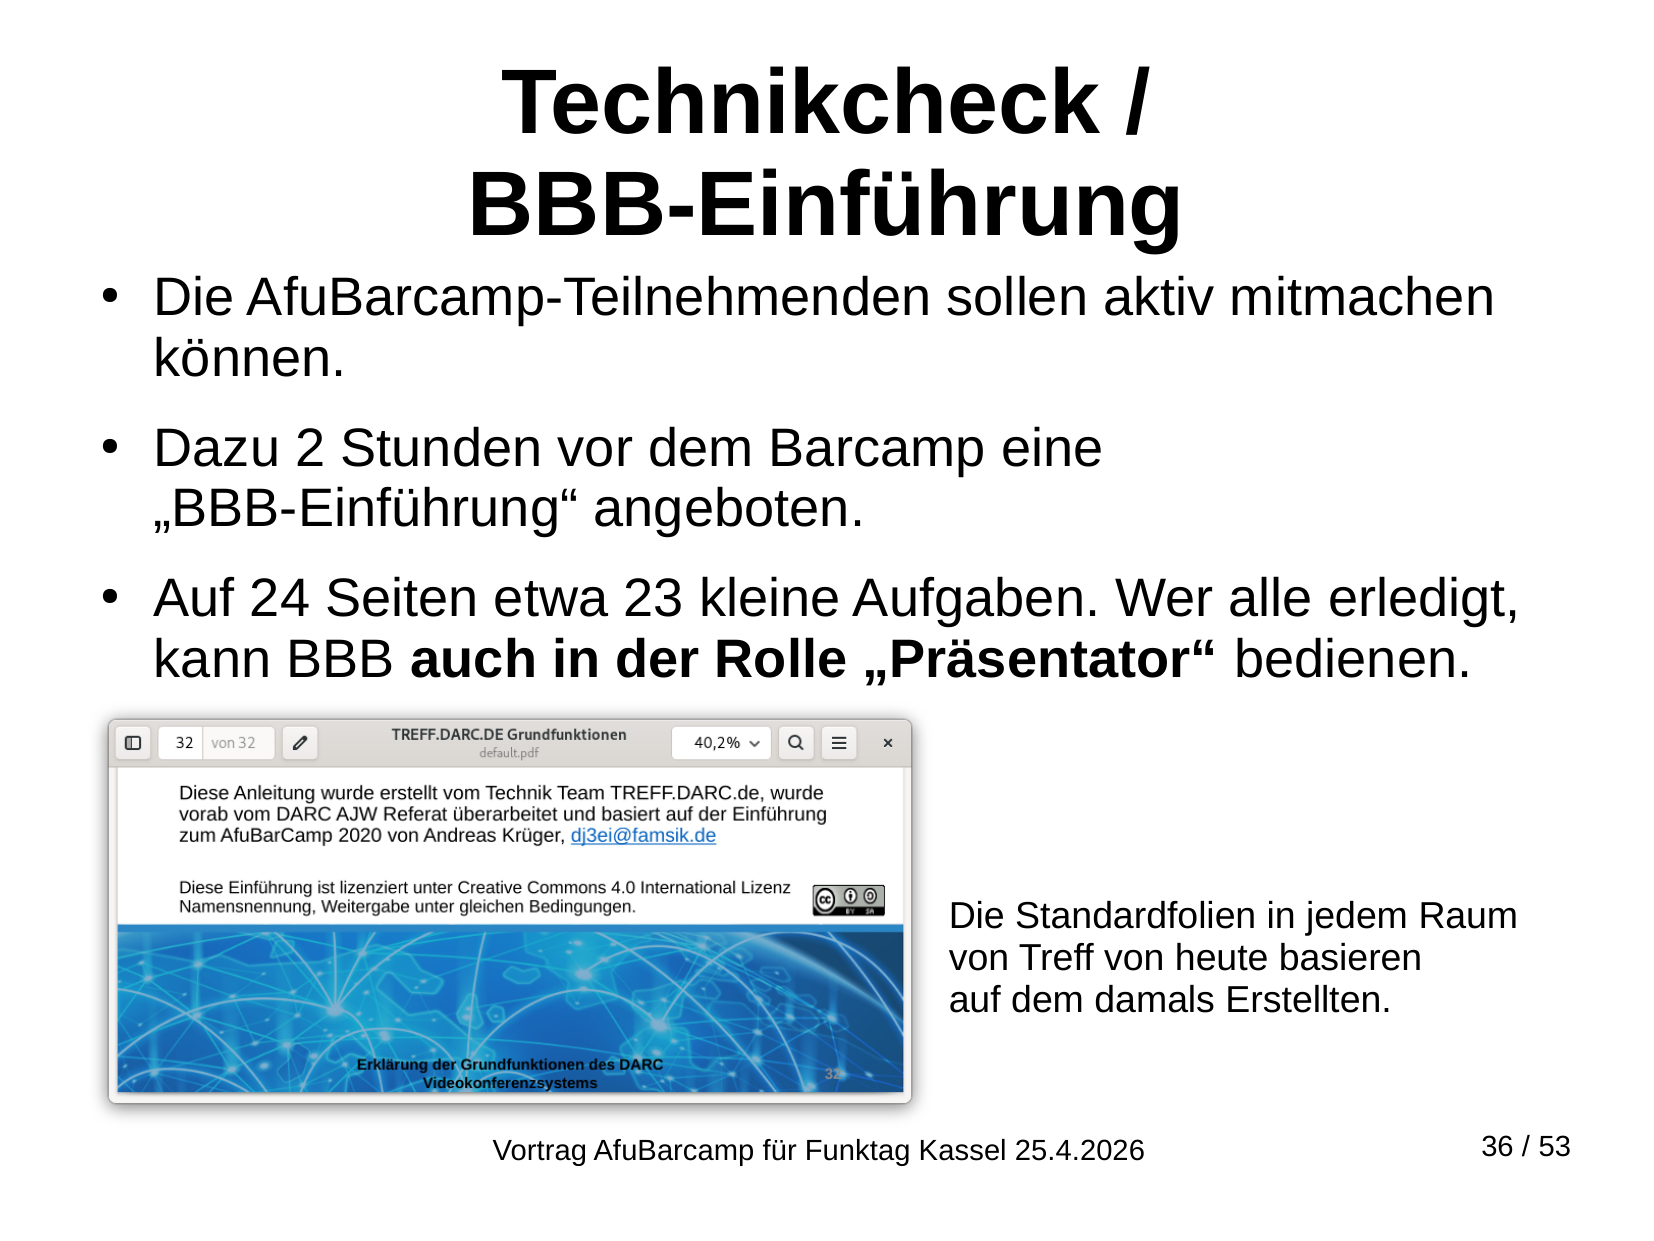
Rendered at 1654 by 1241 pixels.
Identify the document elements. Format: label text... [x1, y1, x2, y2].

text_box Die Standardfolien in jedem Raum von Treff von heute basieren auf dem damals Erstellten. [934, 886, 1535, 1028]
picture [82, 696, 938, 1133]
title Technikcheck / BBB-Einführung [82, 49, 1571, 257]
list Die AfuBarcamp-Teilnehmenden sollen aktiv mitmachen können. Dazu 2 Stunden vor dem Barcamp eine „BBB-Einführung“ angeboten. Auf 24 Seiten etwa 23 kleine Aufgaben. Wer alle erledigt, kann BBB auch in der Rolle „Präsentator“ bedienen. [82, 266, 1571, 721]
